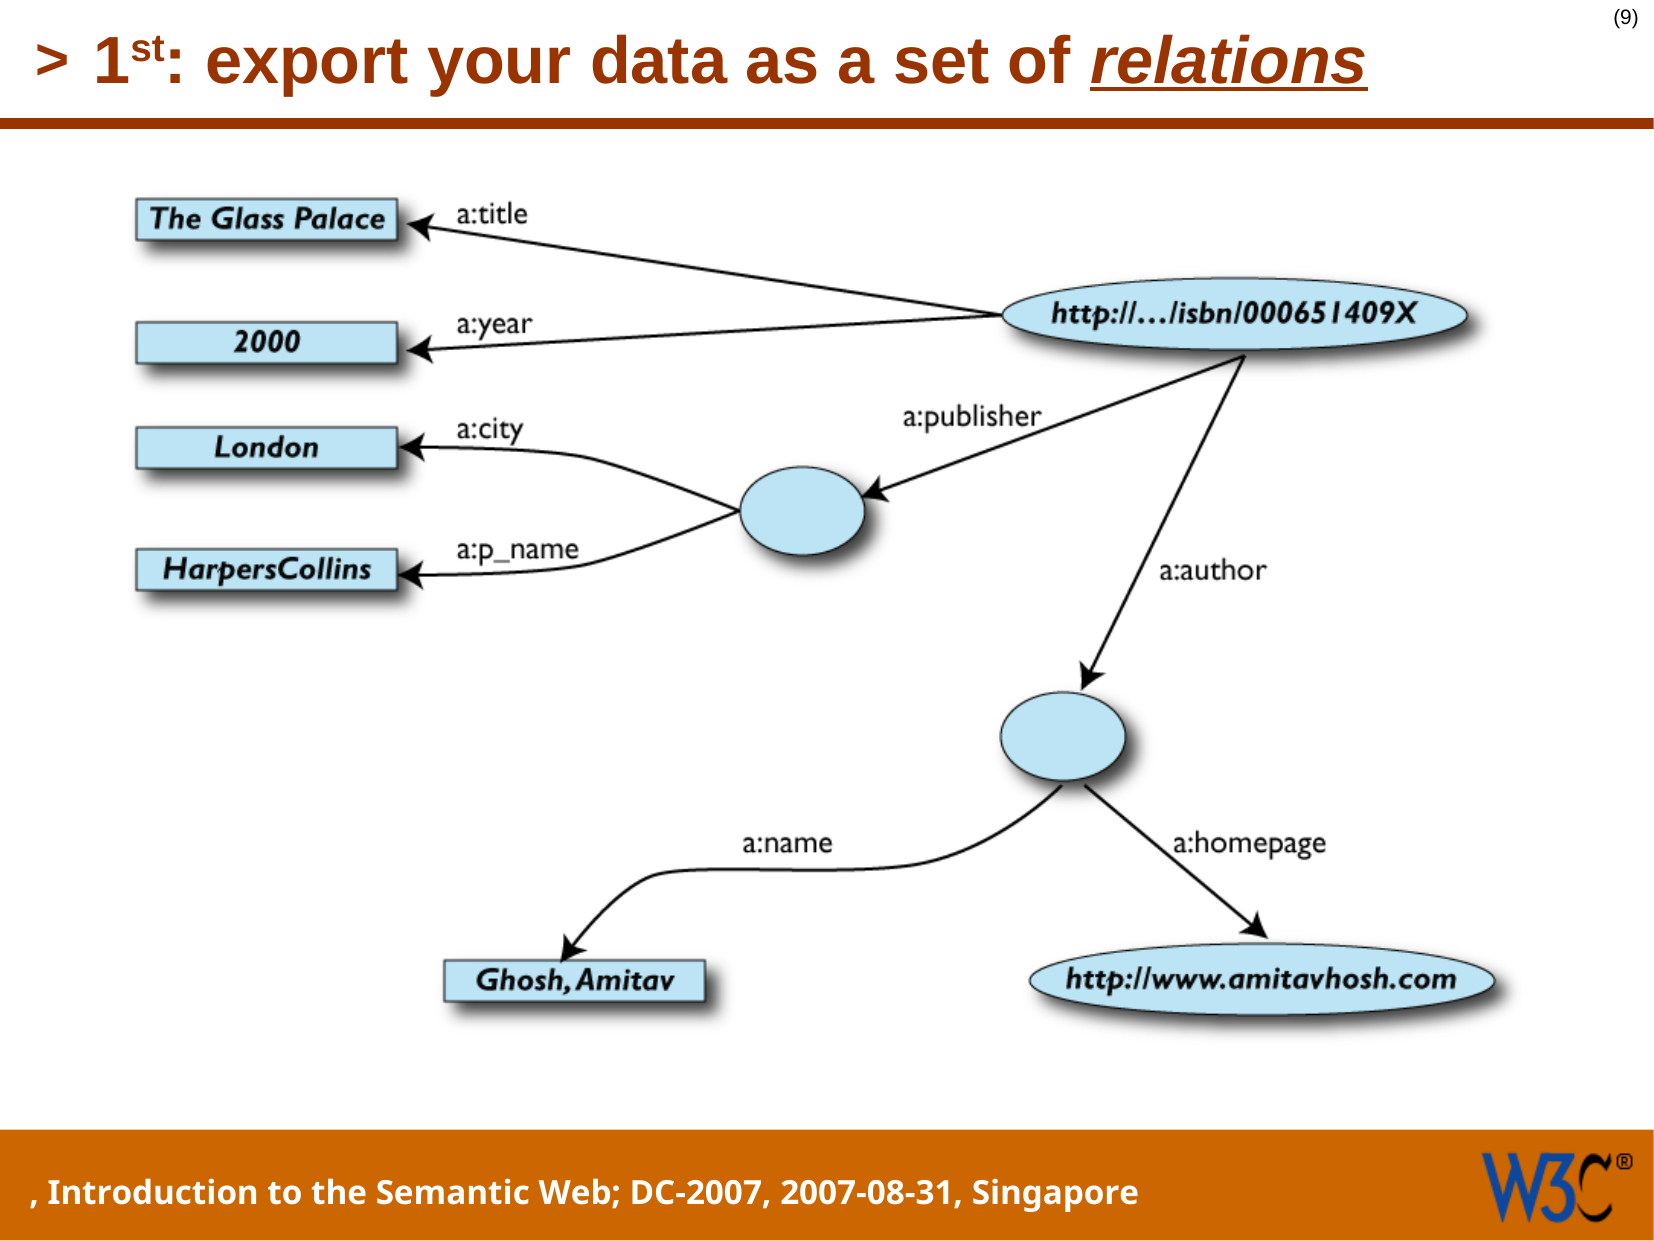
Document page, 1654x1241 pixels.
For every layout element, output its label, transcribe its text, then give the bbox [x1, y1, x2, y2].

picture [123, 184, 1530, 1053]
title 1st: export your data as a set of relations [93, 0, 1493, 119]
picture [1477, 1149, 1639, 1228]
